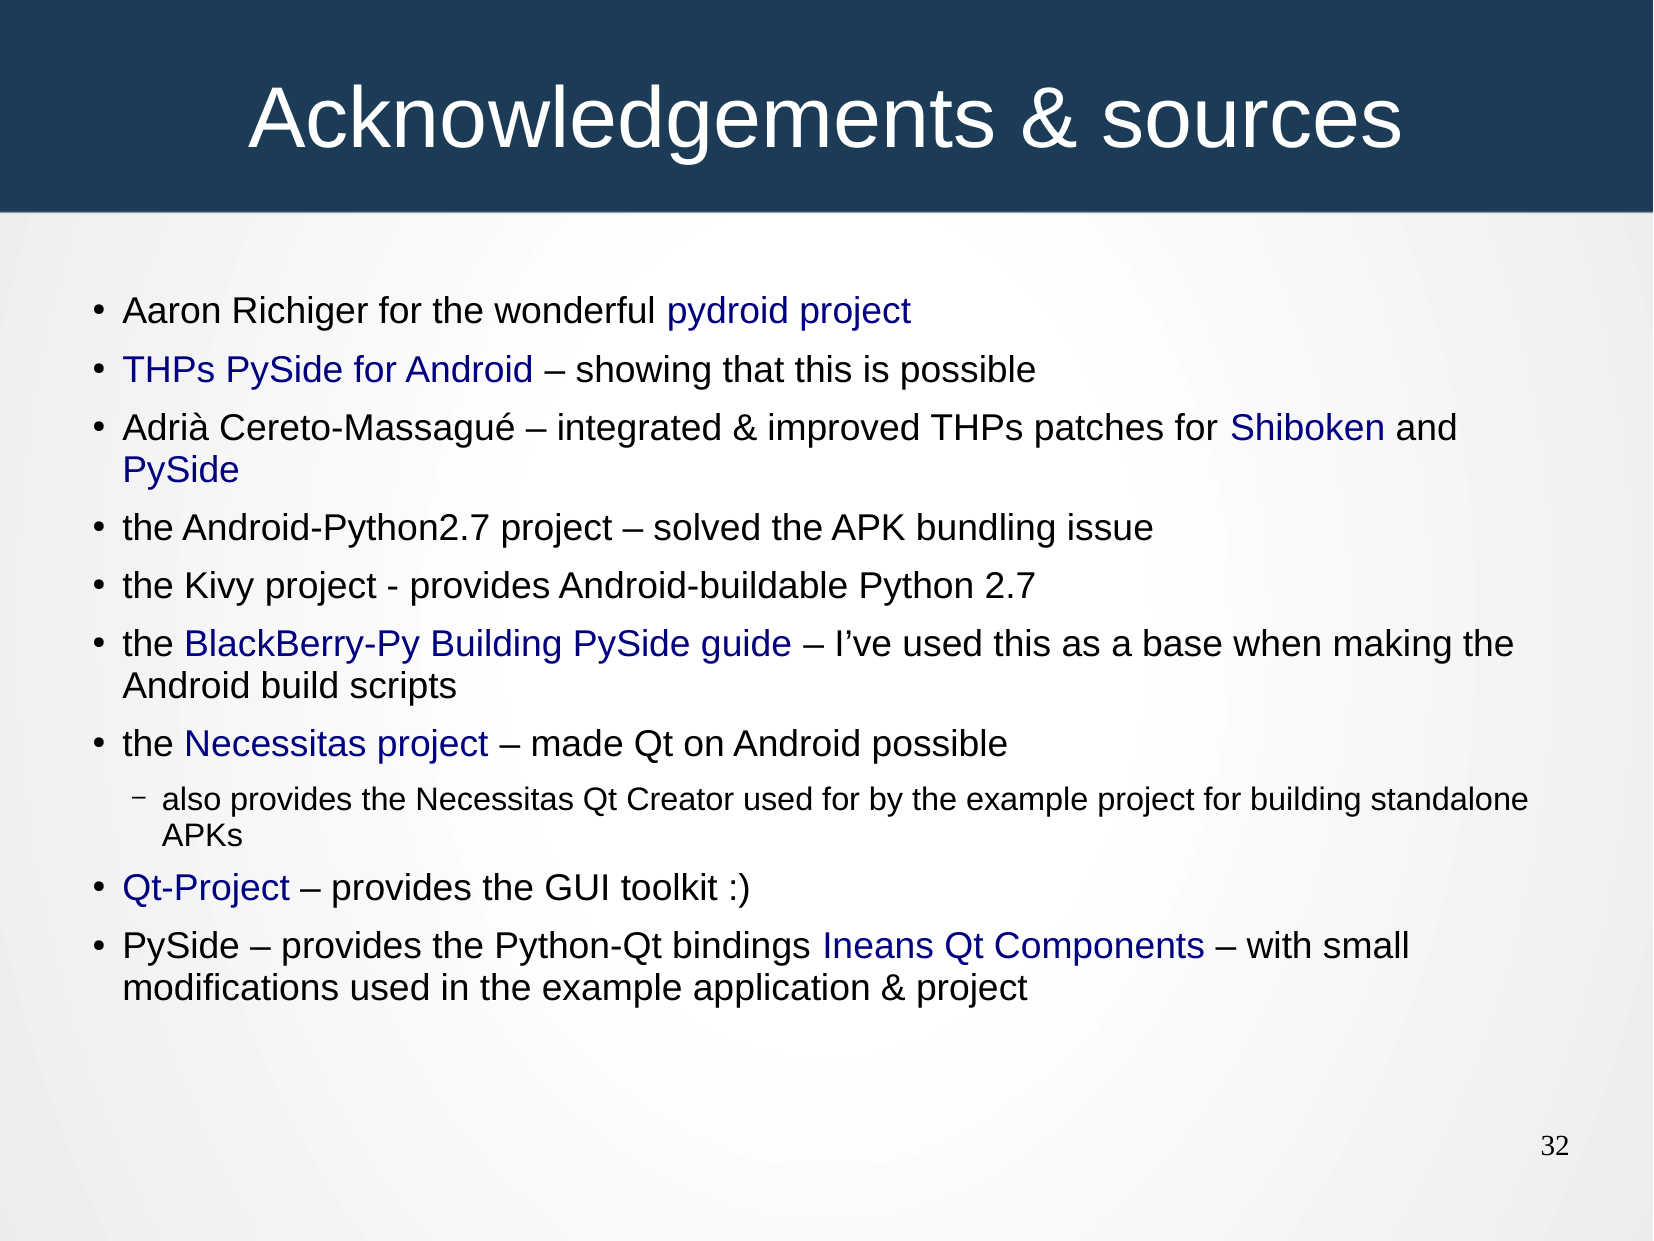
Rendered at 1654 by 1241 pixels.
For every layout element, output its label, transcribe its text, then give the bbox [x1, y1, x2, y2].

picture [0, 0, 1653, 1241]
title Acknowledgements & sources [82, 47, 1571, 189]
list Aaron Richiger for the wonderful pydroid project THPs PySide for Android – showing that this is possible Adrià Cereto-Massagué – integrated & improved THPs patches for Shiboken and PySide the Android-Python2.7 project – solved the APK bundling issue the Kivy project - provides Android-buildable Python 2.7 the BlackBerry-Py Building PySide guide – I’ve used this as a base when making the Android build scripts the Necessitas project – made Qt on Android possible also provides the Necessitas Qt Creator used for by the example project for building standalone APKs Qt-Project – provides the GUI toolkit :) PySide – provides the Python-Qt bindings Ineans Qt Components – with small modifications used in the example application & project [82, 290, 1538, 1010]
